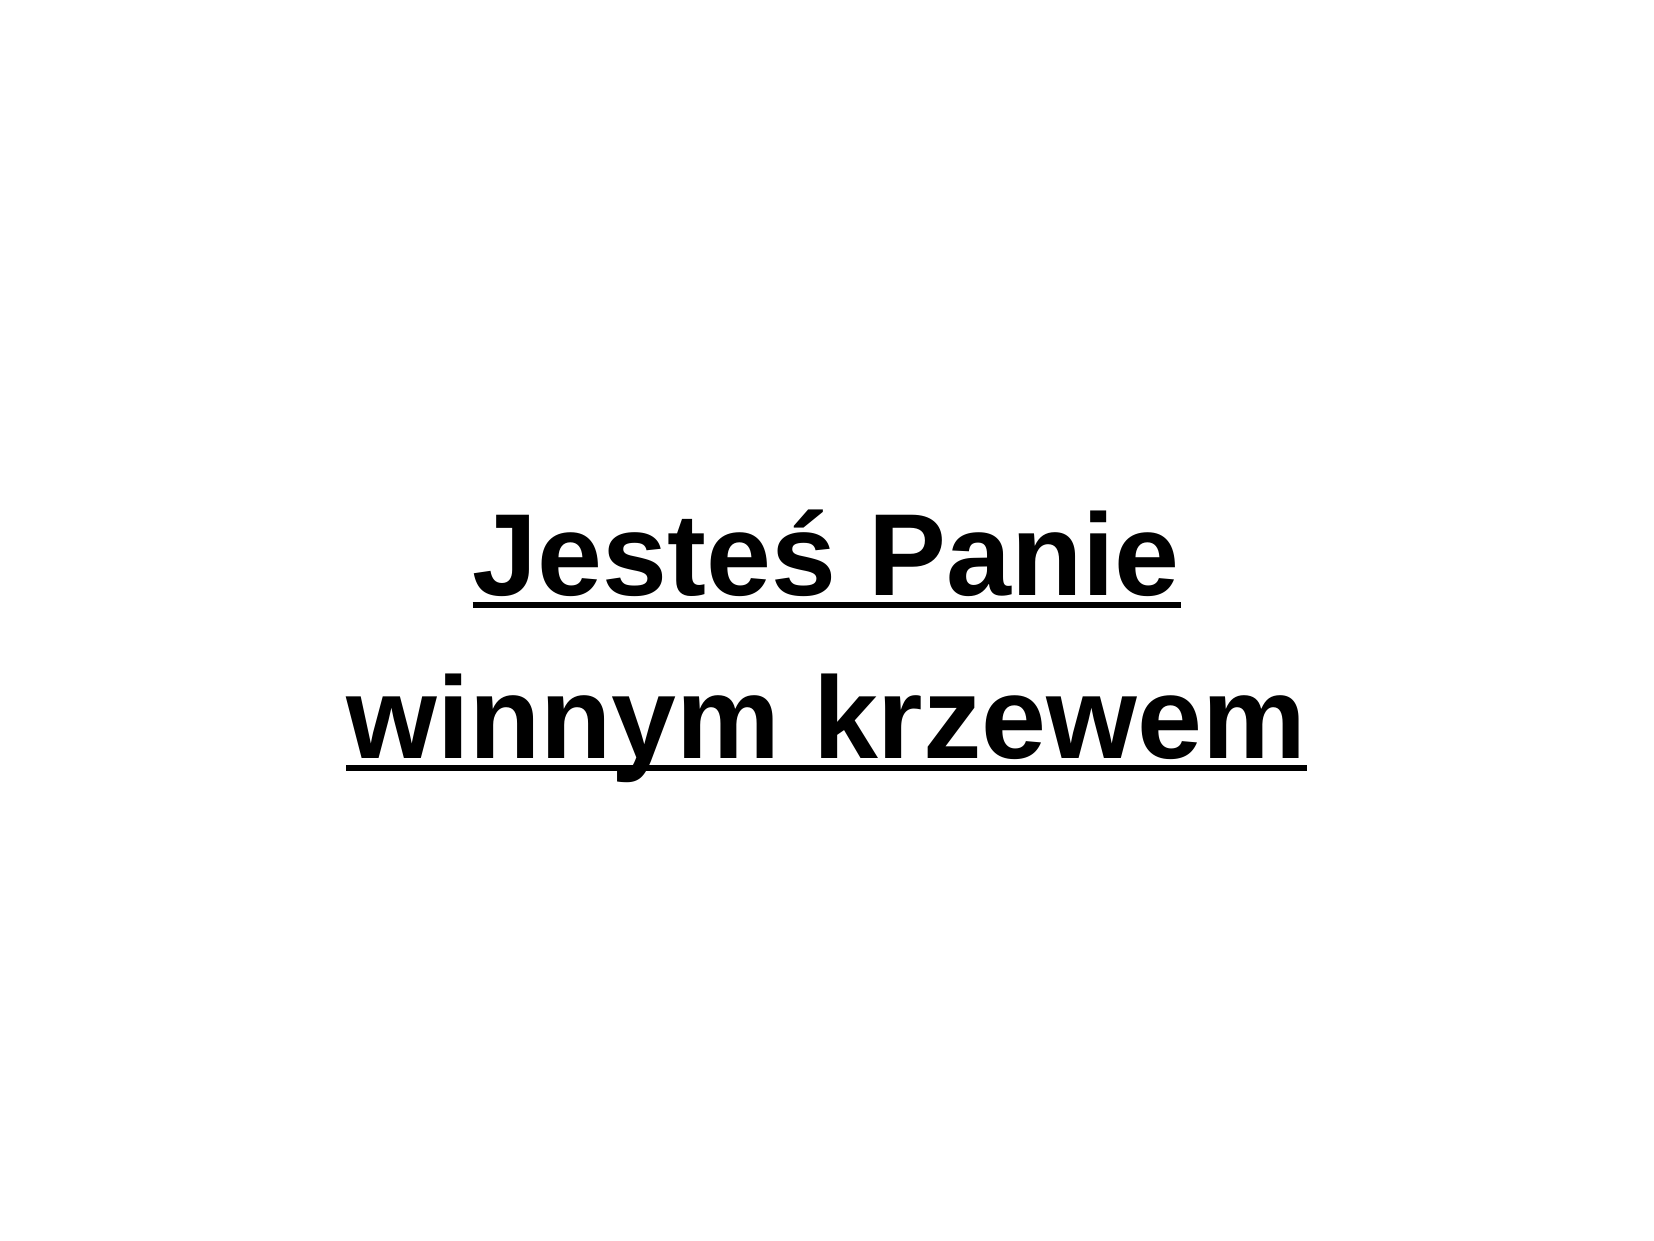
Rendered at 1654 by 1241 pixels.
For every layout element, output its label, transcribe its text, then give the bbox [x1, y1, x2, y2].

subtitle Jesteś Panie winnym krzewem [0, 0, 1654, 1241]
